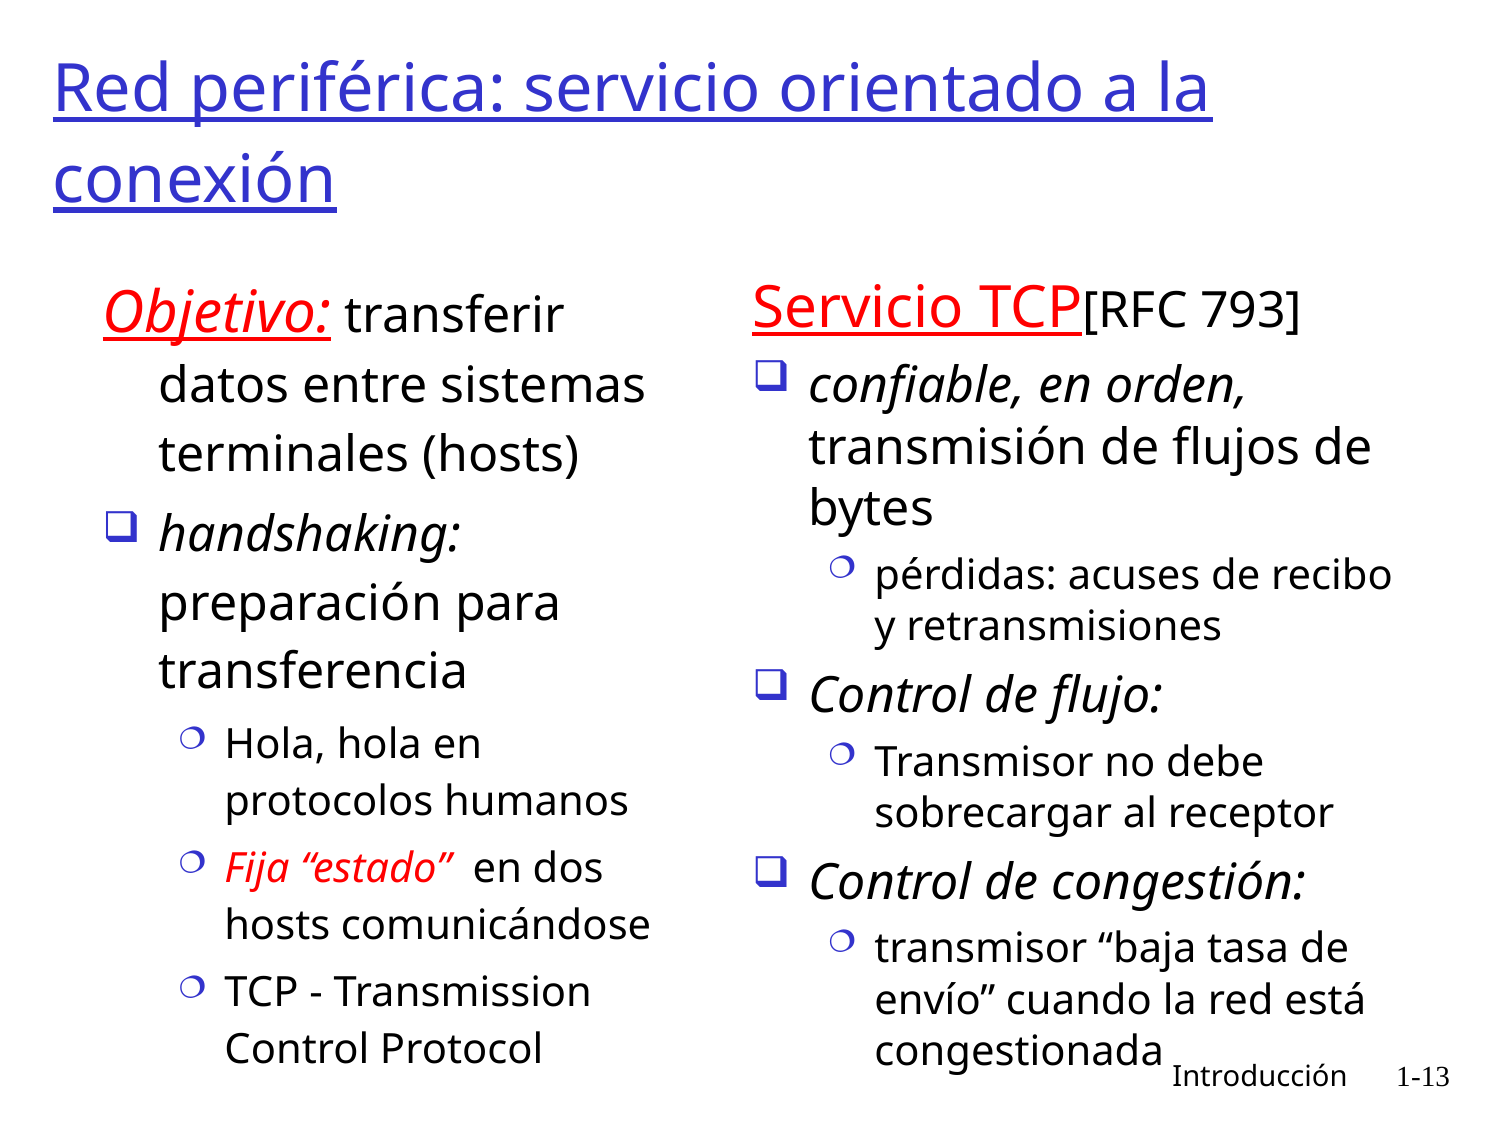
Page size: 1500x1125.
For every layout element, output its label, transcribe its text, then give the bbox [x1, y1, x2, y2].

text_box 1-<number> [1362, 1050, 1466, 1125]
title Red periférica: servicio orientado a la conexión [37, 37, 1425, 225]
list Servicio TCP[RFC 793] confiable, en orden, transmisión de flujos de bytes pérdidas: acuses de recibo y retransmisiones Control de flujo: Transmisor no debe sobrecargar al receptor Control de congestión: transmisor “baja tasa de envío” cuando la red está congestionada [737, 262, 1426, 1026]
text_box Introducción [887, 1050, 1362, 1125]
list Objetivo: transferir datos entre sistemas terminales (hosts) handshaking: preparación para transferencia Hola, hola en protocolos humanos Fija “estado” en dos hosts comunicándose TCP - Transmission Control Protocol [87, 262, 713, 1026]
